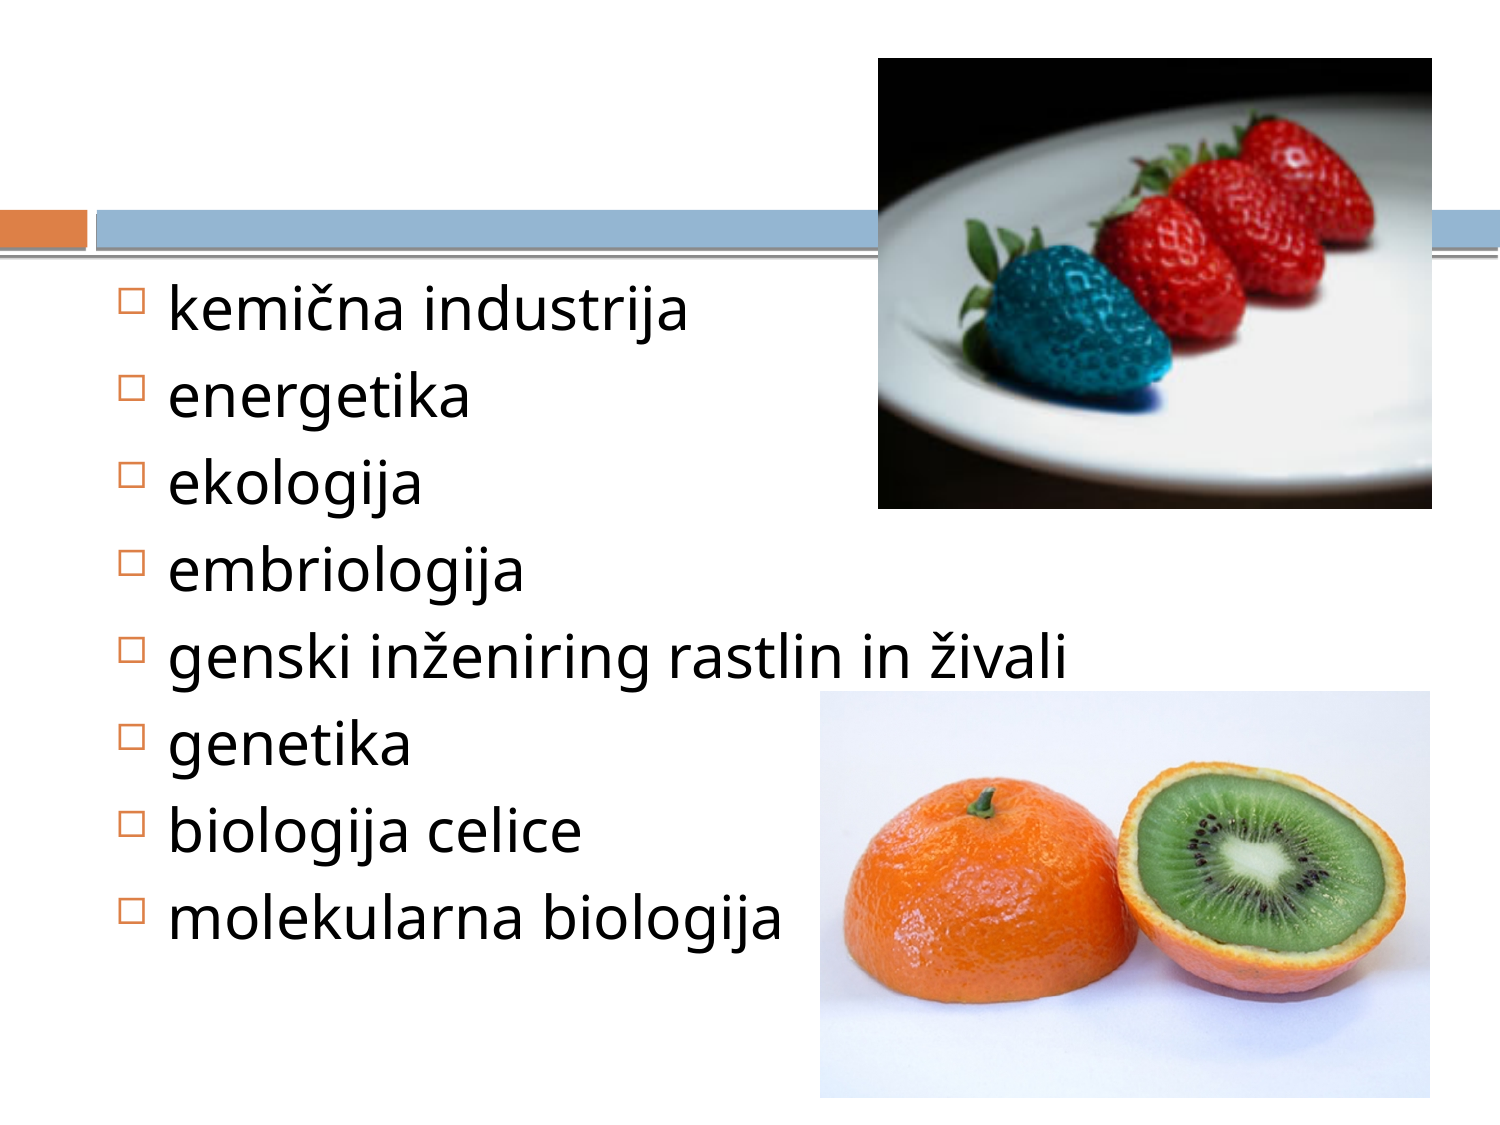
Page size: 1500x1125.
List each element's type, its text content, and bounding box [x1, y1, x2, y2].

list kemična industrija energetika ekologija embriologija genski inženiring rastlin in živali genetika biologija celice molekularna biologija [100, 262, 1438, 1125]
picture [878, 58, 1432, 509]
picture [820, 691, 1430, 1098]
